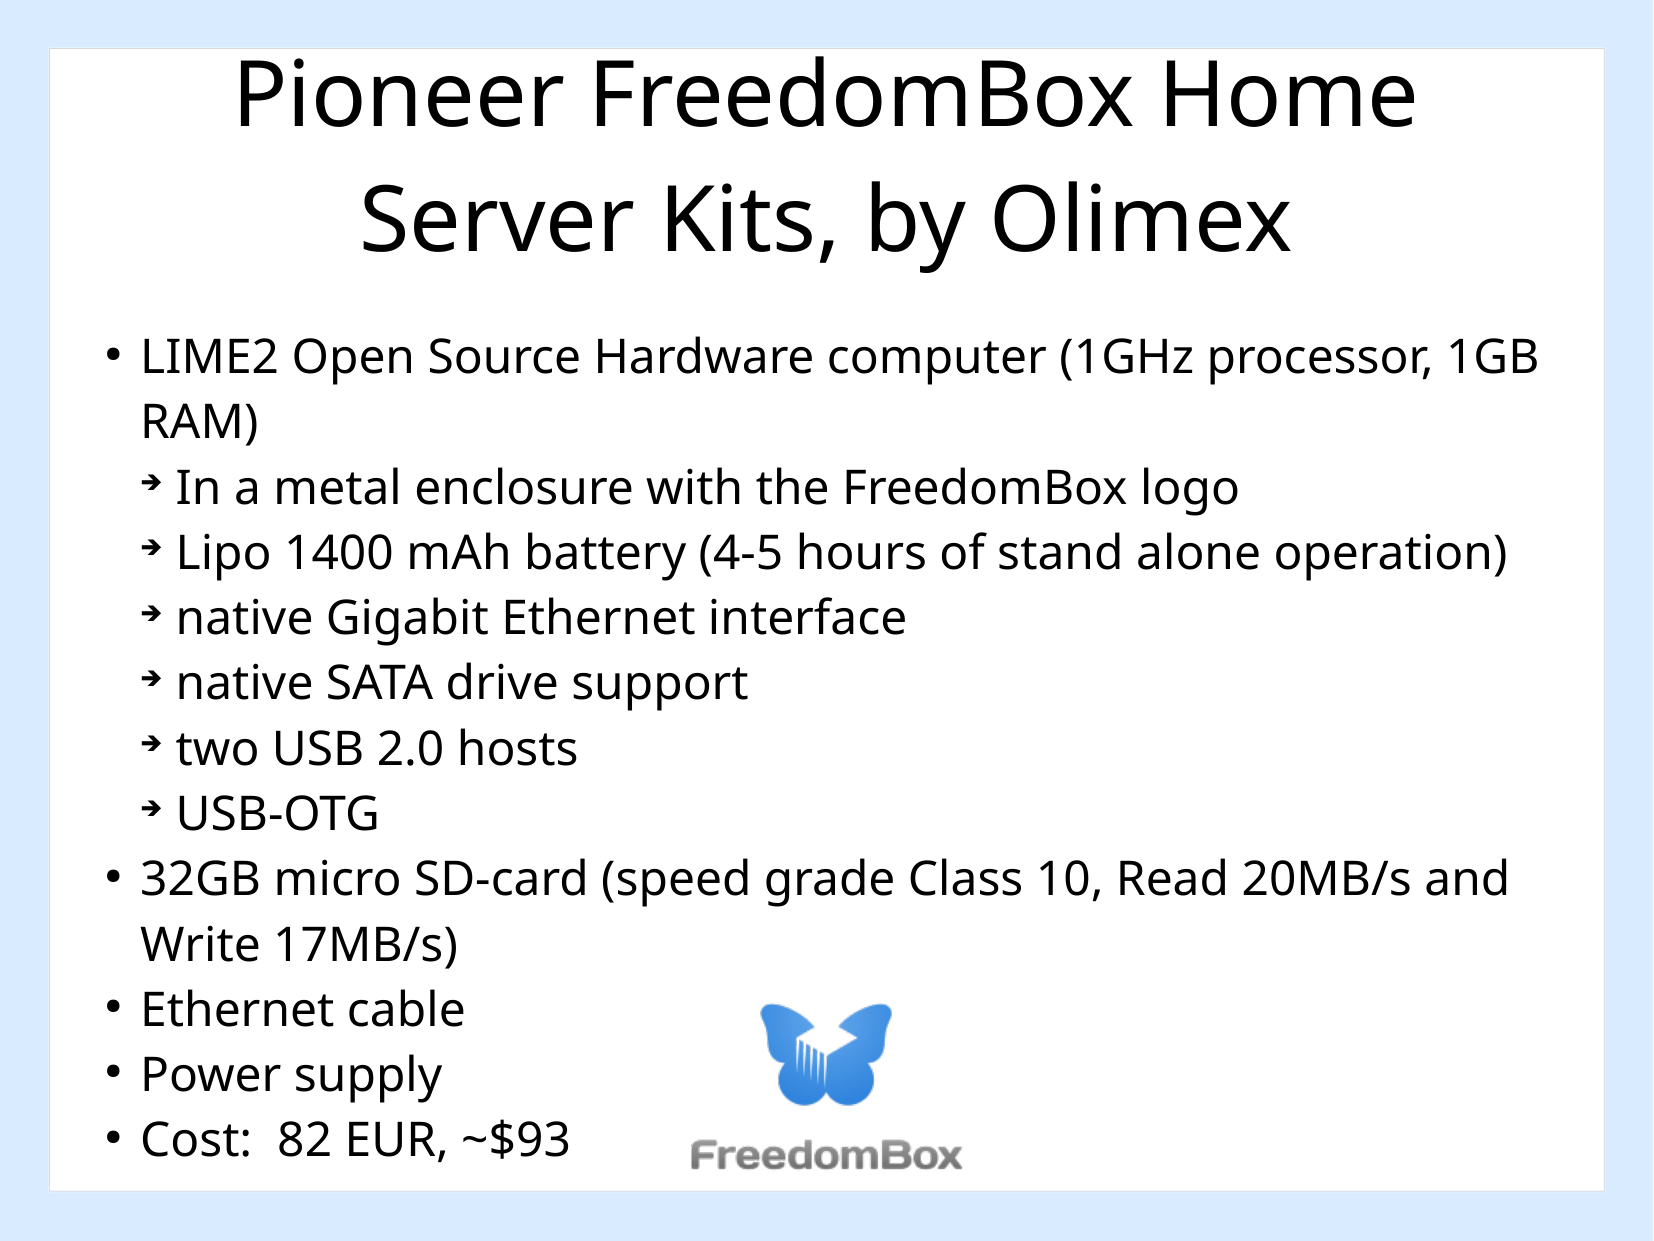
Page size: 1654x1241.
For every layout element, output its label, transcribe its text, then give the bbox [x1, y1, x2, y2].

title Pioneer FreedomBox Home Server Kits, by Olimex [82, 42, 1571, 264]
picture [0, 0, 1654, 1241]
text_box LIME2 Open Source Hardware computer (1GHz processor, 1GB RAM) In a metal enclosure with the FreedomBox logo Lipo 1400 mAh battery (4-5 hours of stand alone operation) native Gigabit Ethernet interface native SATA drive support two USB 2.0 hosts USB-OTG 32GB micro SD-card (speed grade Class 10, Read 20MB/s and Write 17MB/s) Ethernet cable Power supply Cost: 82 EUR, ~$93 [90, 315, 1576, 1081]
